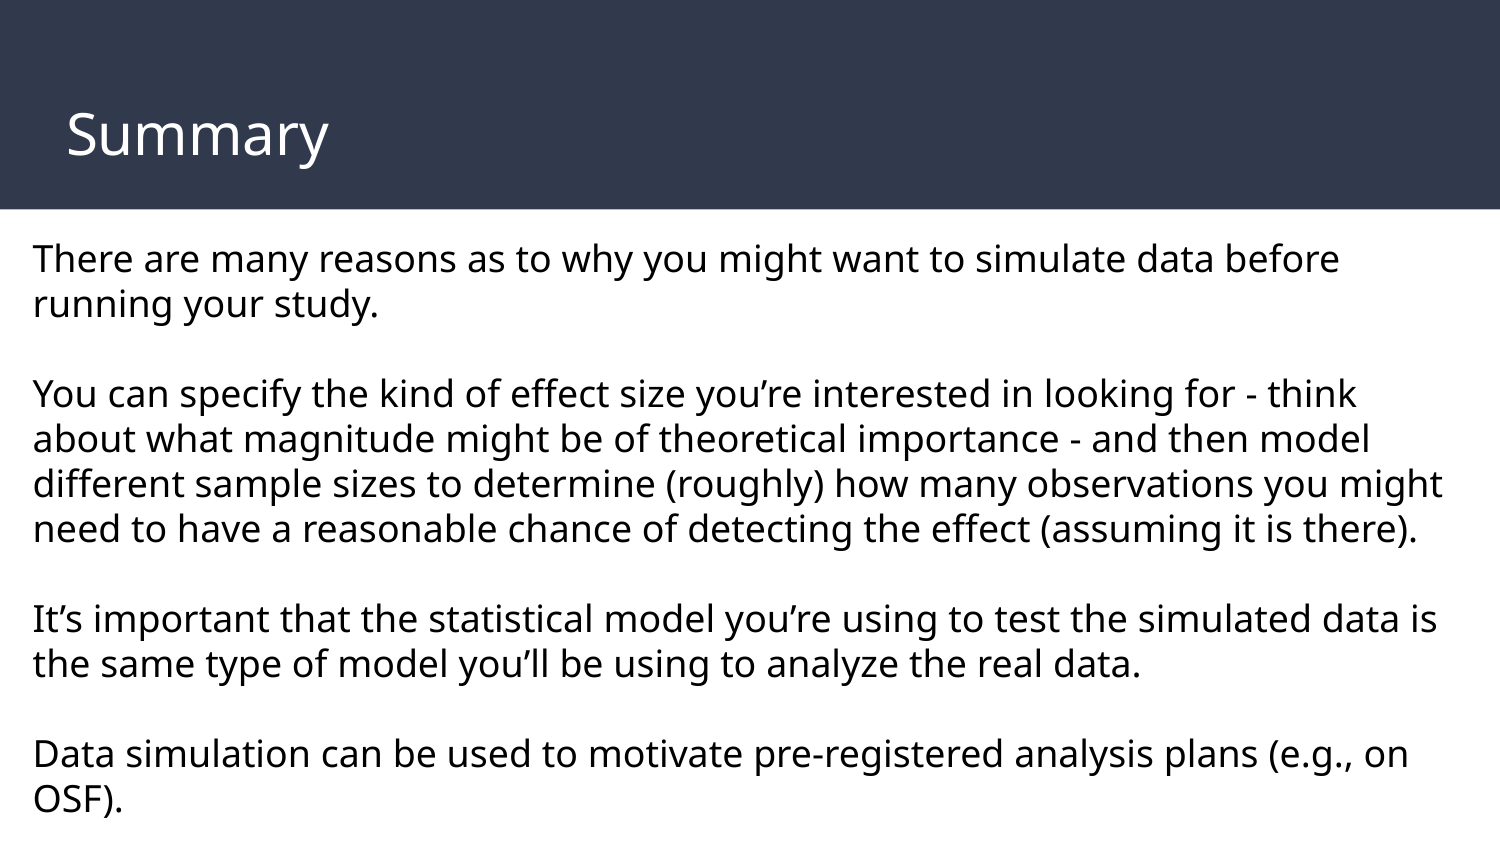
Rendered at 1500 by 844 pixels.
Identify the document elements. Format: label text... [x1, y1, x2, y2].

title Summary [51, 82, 1449, 185]
text_box There are many reasons as to why you might want to simulate data before running your study. You can specify the kind of effect size you’re interested in looking for - think about what magnitude might be of theoretical importance - and then model different sample sizes to determine (roughly) how many observations you might need to have a reasonable chance of detecting the effect (assuming it is there). It’s important that the statistical model you’re using to test the simulated data is the same type of model you’ll be using to analyze the real data. Data simulation can be used to motivate pre-registered analysis plans (e.g., on OSF). [17, 220, 1482, 824]
